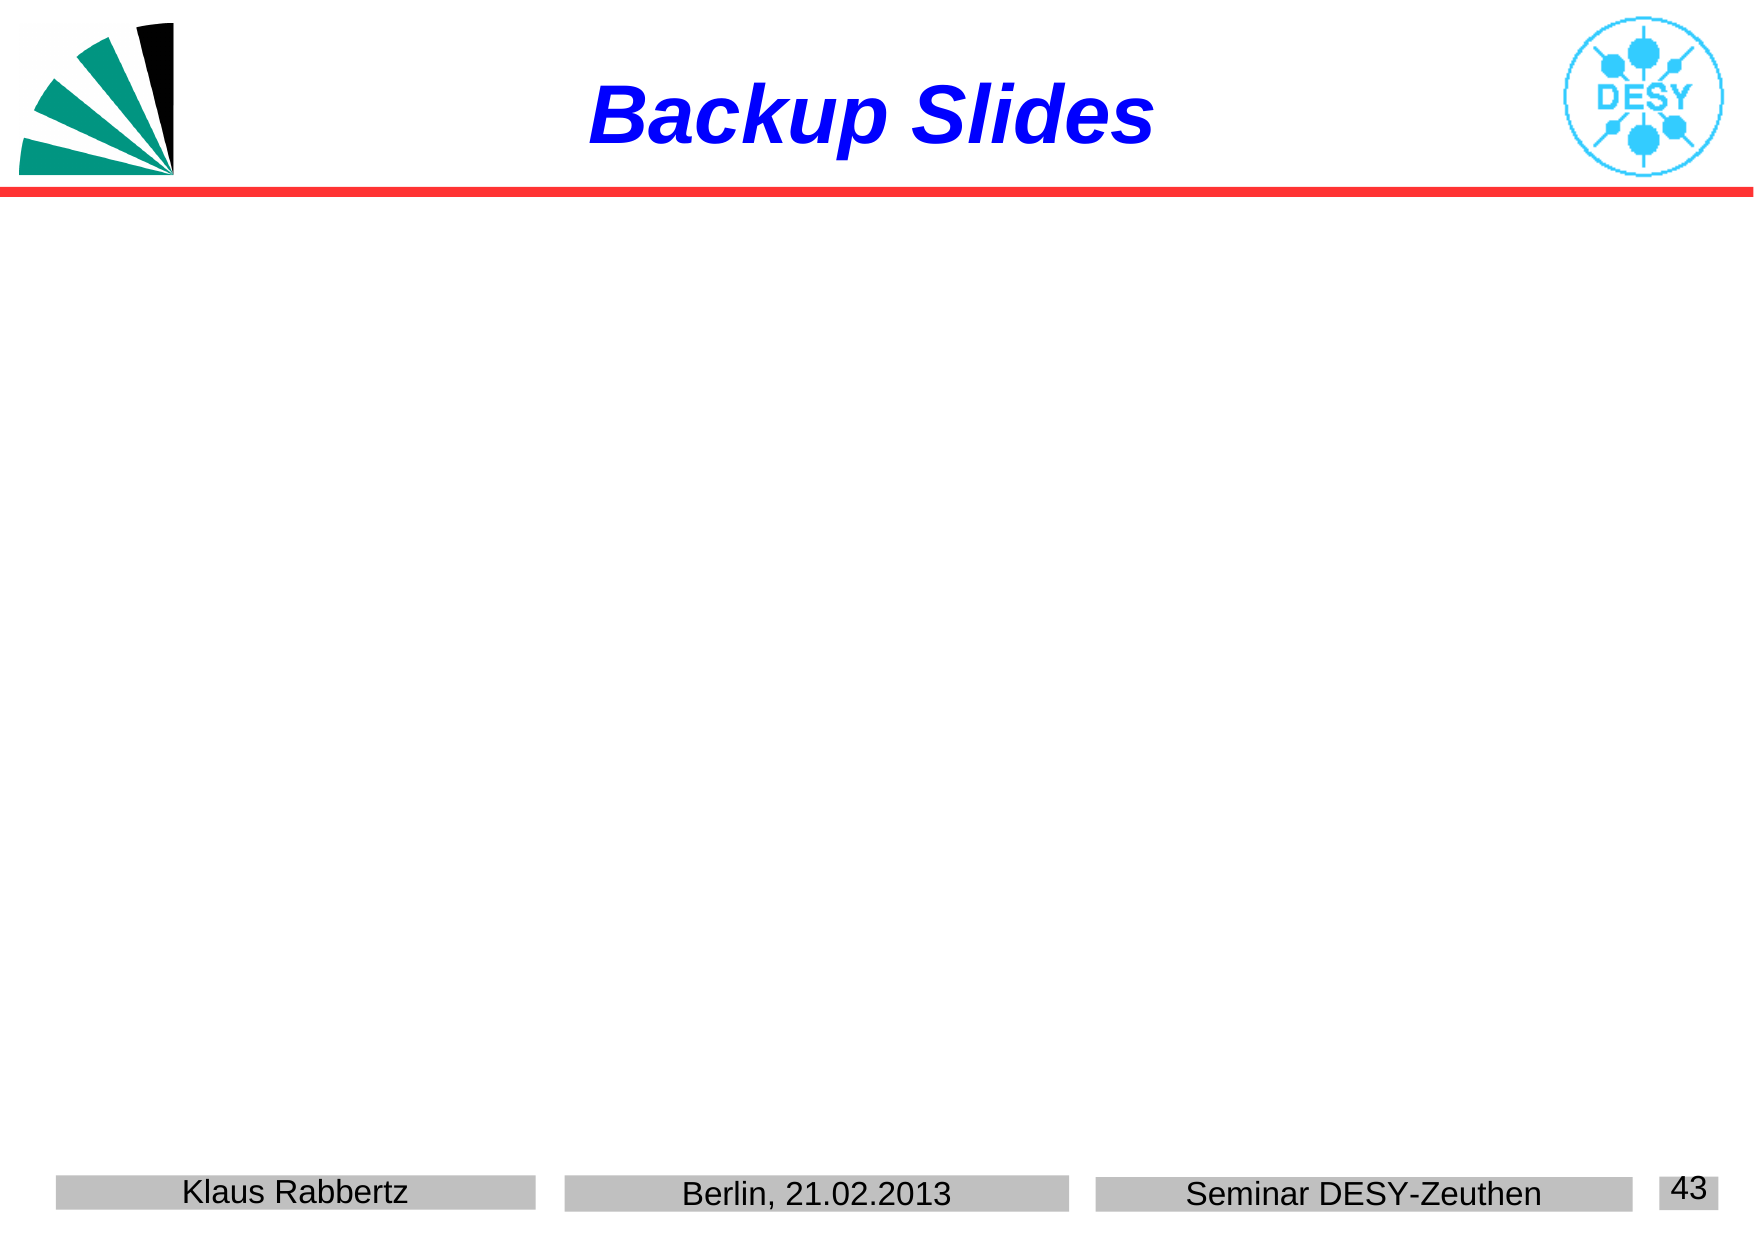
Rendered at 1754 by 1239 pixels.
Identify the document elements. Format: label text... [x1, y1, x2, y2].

picture [1559, 12, 1729, 182]
title Backup Slides [220, 16, 1525, 213]
picture [19, 23, 174, 177]
